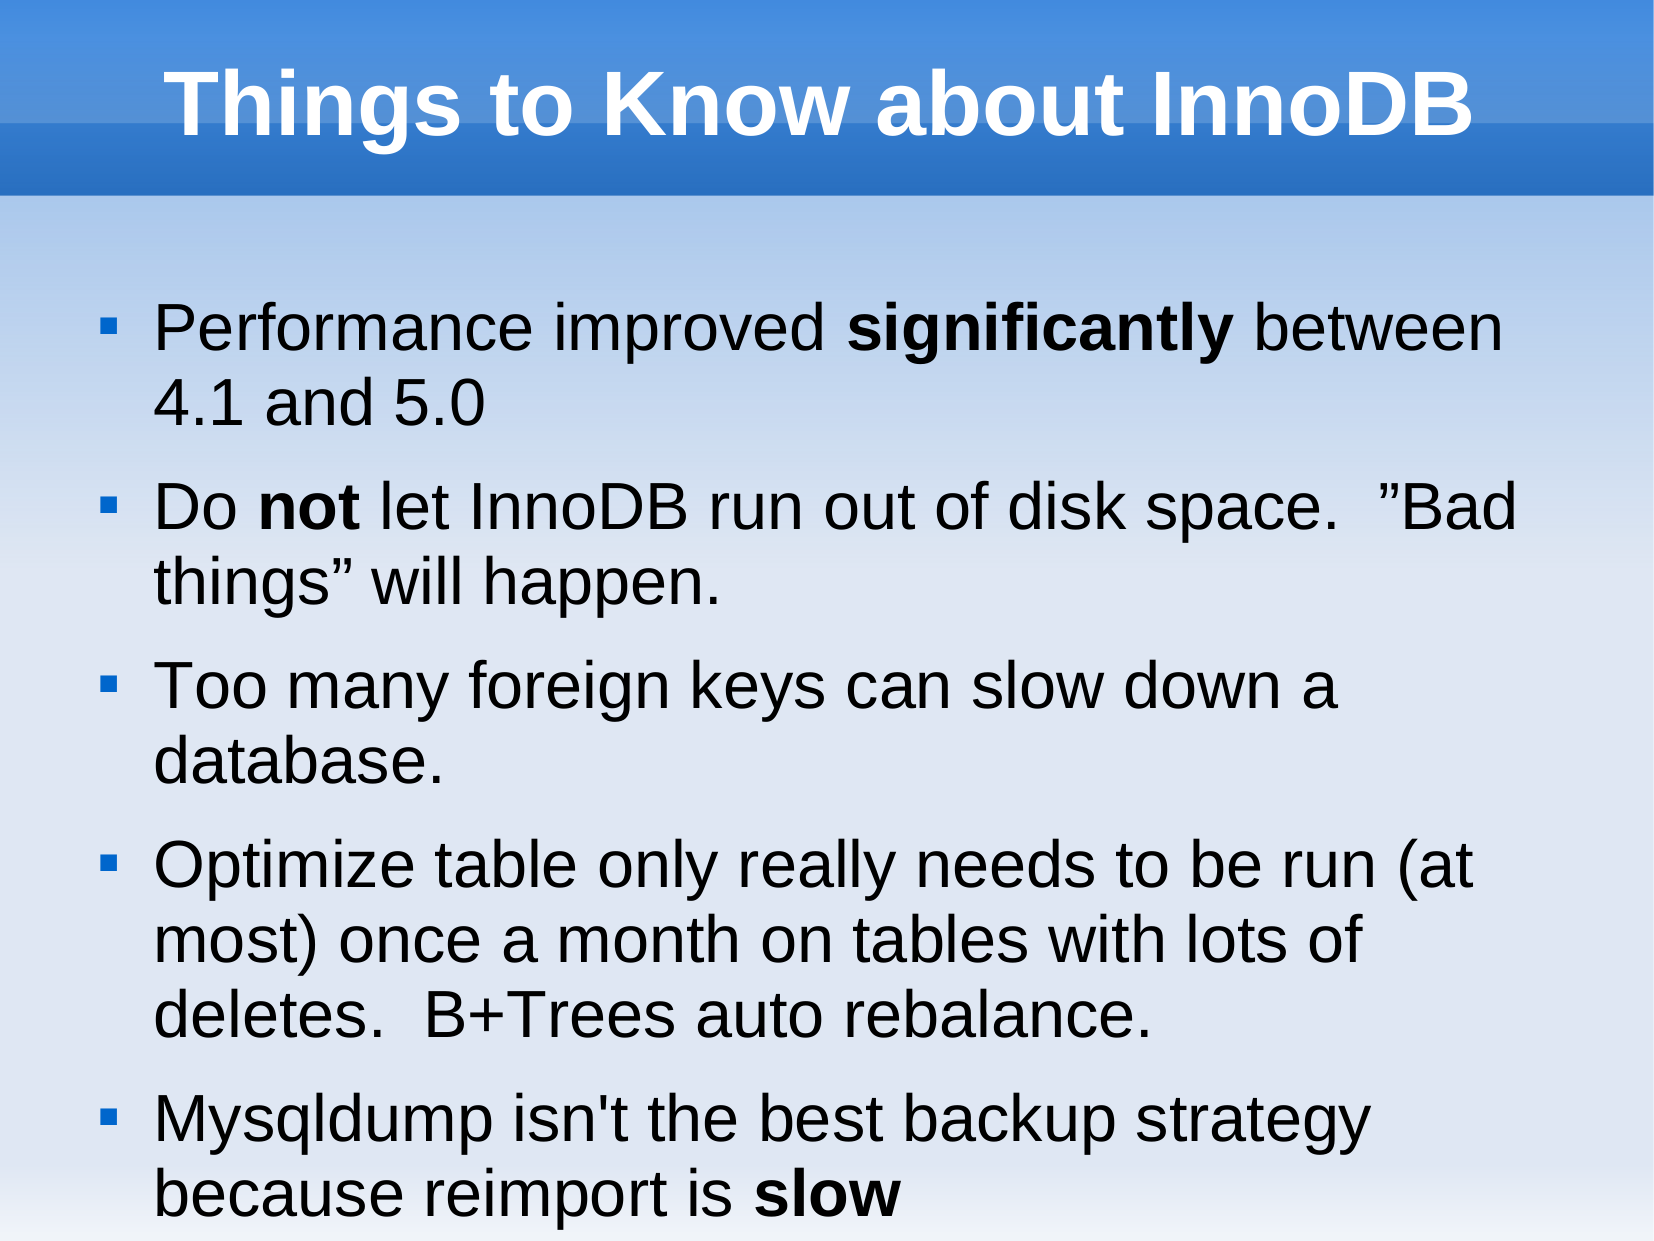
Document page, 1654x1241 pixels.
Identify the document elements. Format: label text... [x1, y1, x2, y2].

picture [0, 0, 1654, 1241]
title Things to Know about InnoDB [76, 0, 1565, 208]
list Performance improved significantly between 4.1 and 5.0 Do not let InnoDB run out of disk space. ”Bad things” will happen. Too many foreign keys can slow down a database. Optimize table only really needs to be run (at most) once a month on tables with lots of deletes. B+Trees auto rebalance. Mysqldump isn't the best backup strategy because reimport is slow [82, 290, 1571, 1231]
